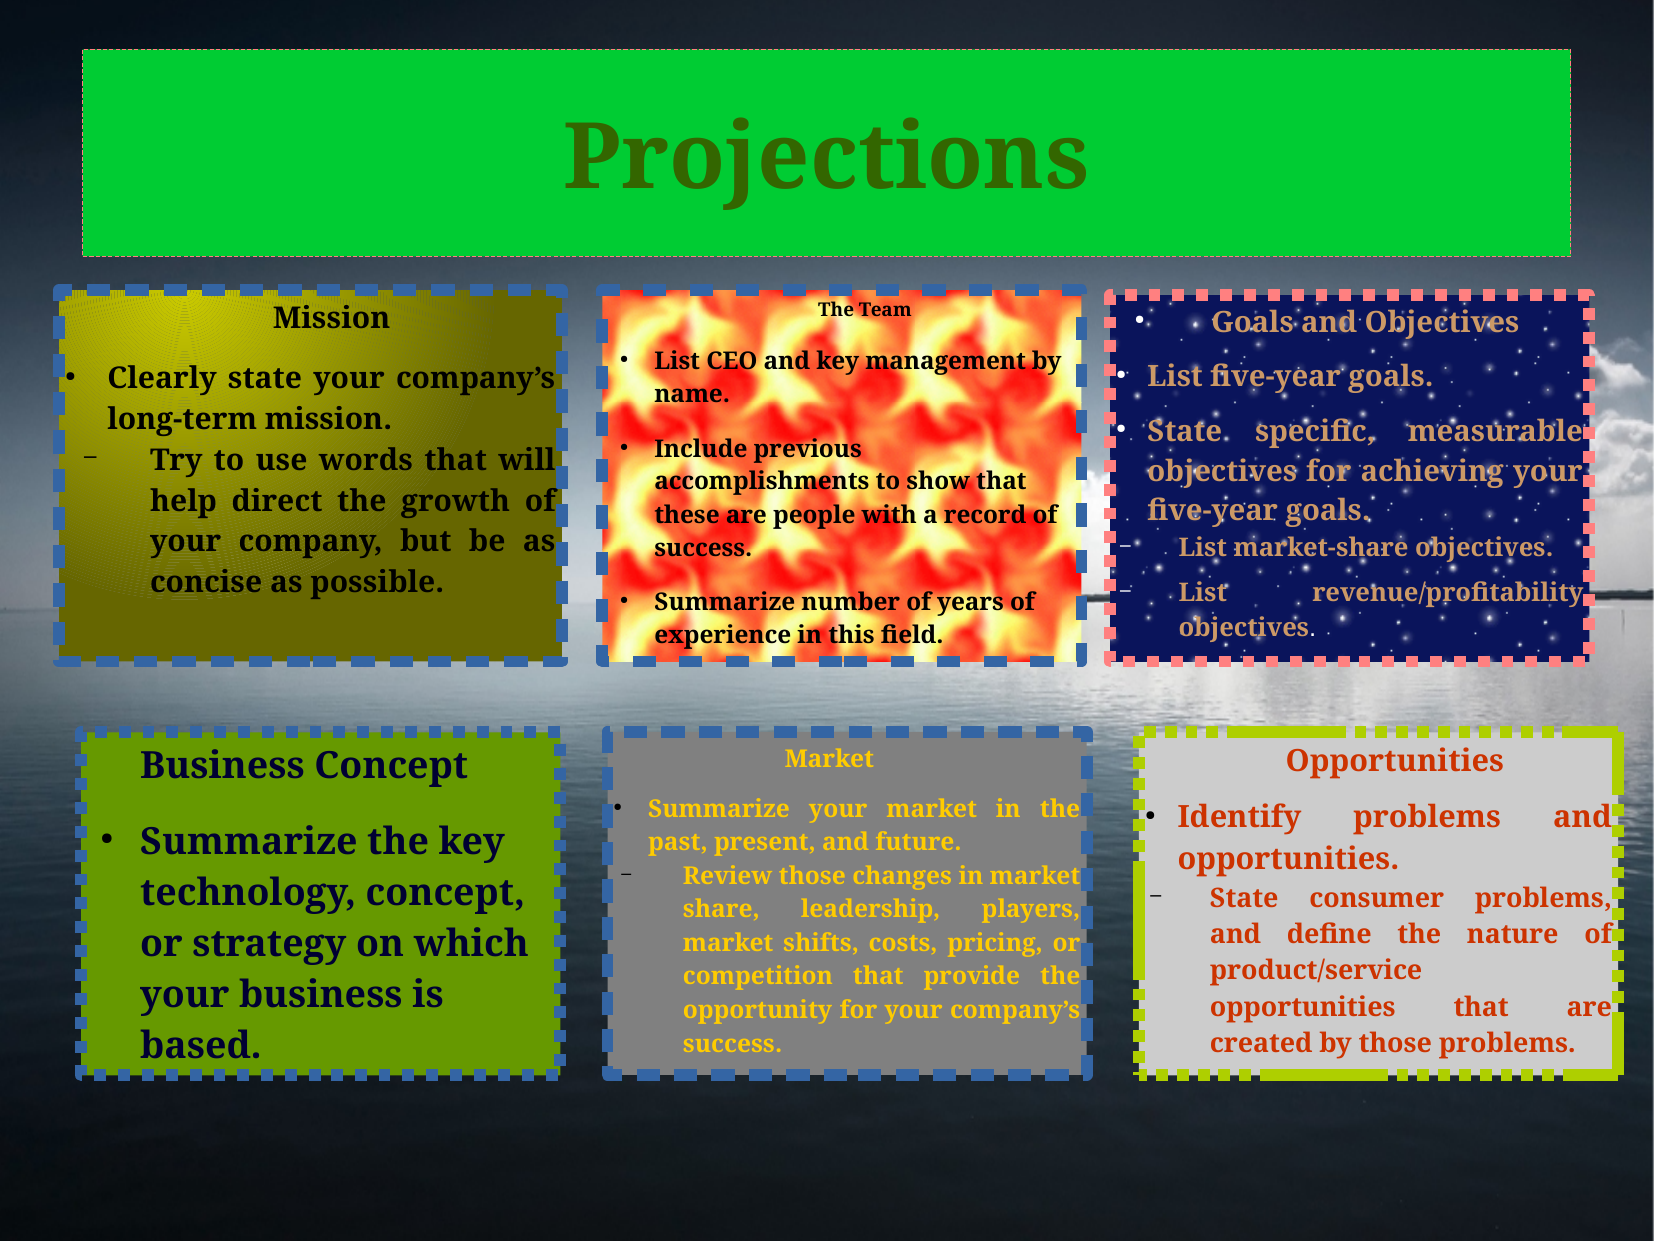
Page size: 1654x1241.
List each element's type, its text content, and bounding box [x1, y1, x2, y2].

list Opportunities Identify problems and opportunities. State consumer problems, and define the nature of product/service opportunities that are created by those problems. [1138, 732, 1619, 1076]
list Business Concept Summarize the key technology, concept, or strategy on which your business is based. [81, 732, 561, 1076]
list Goals and Objectives List five-year goals. State specific, measurable objectives for achieving your five-year goals. List market-share objectives. List revenue/profitability objectives. [1110, 295, 1590, 662]
list The Team List CEO and key management by name. Include previous accomplishments to show that these are people with a record of success. Summarize number of years of experience in this field. [602, 290, 1082, 662]
picture [0, 0, 1654, 1241]
list Market Summarize your market in the past, present, and future. Review those changes in market share, leadership, players, market shifts, costs, pricing, or competition that provide the opportunity for your company’s success. [607, 731, 1087, 1075]
list Mission Clearly state your company’s long-term mission. Try to use words that will help direct the growth of your company, but be as concise as possible. [59, 290, 562, 662]
title Projections [82, 49, 1571, 257]
